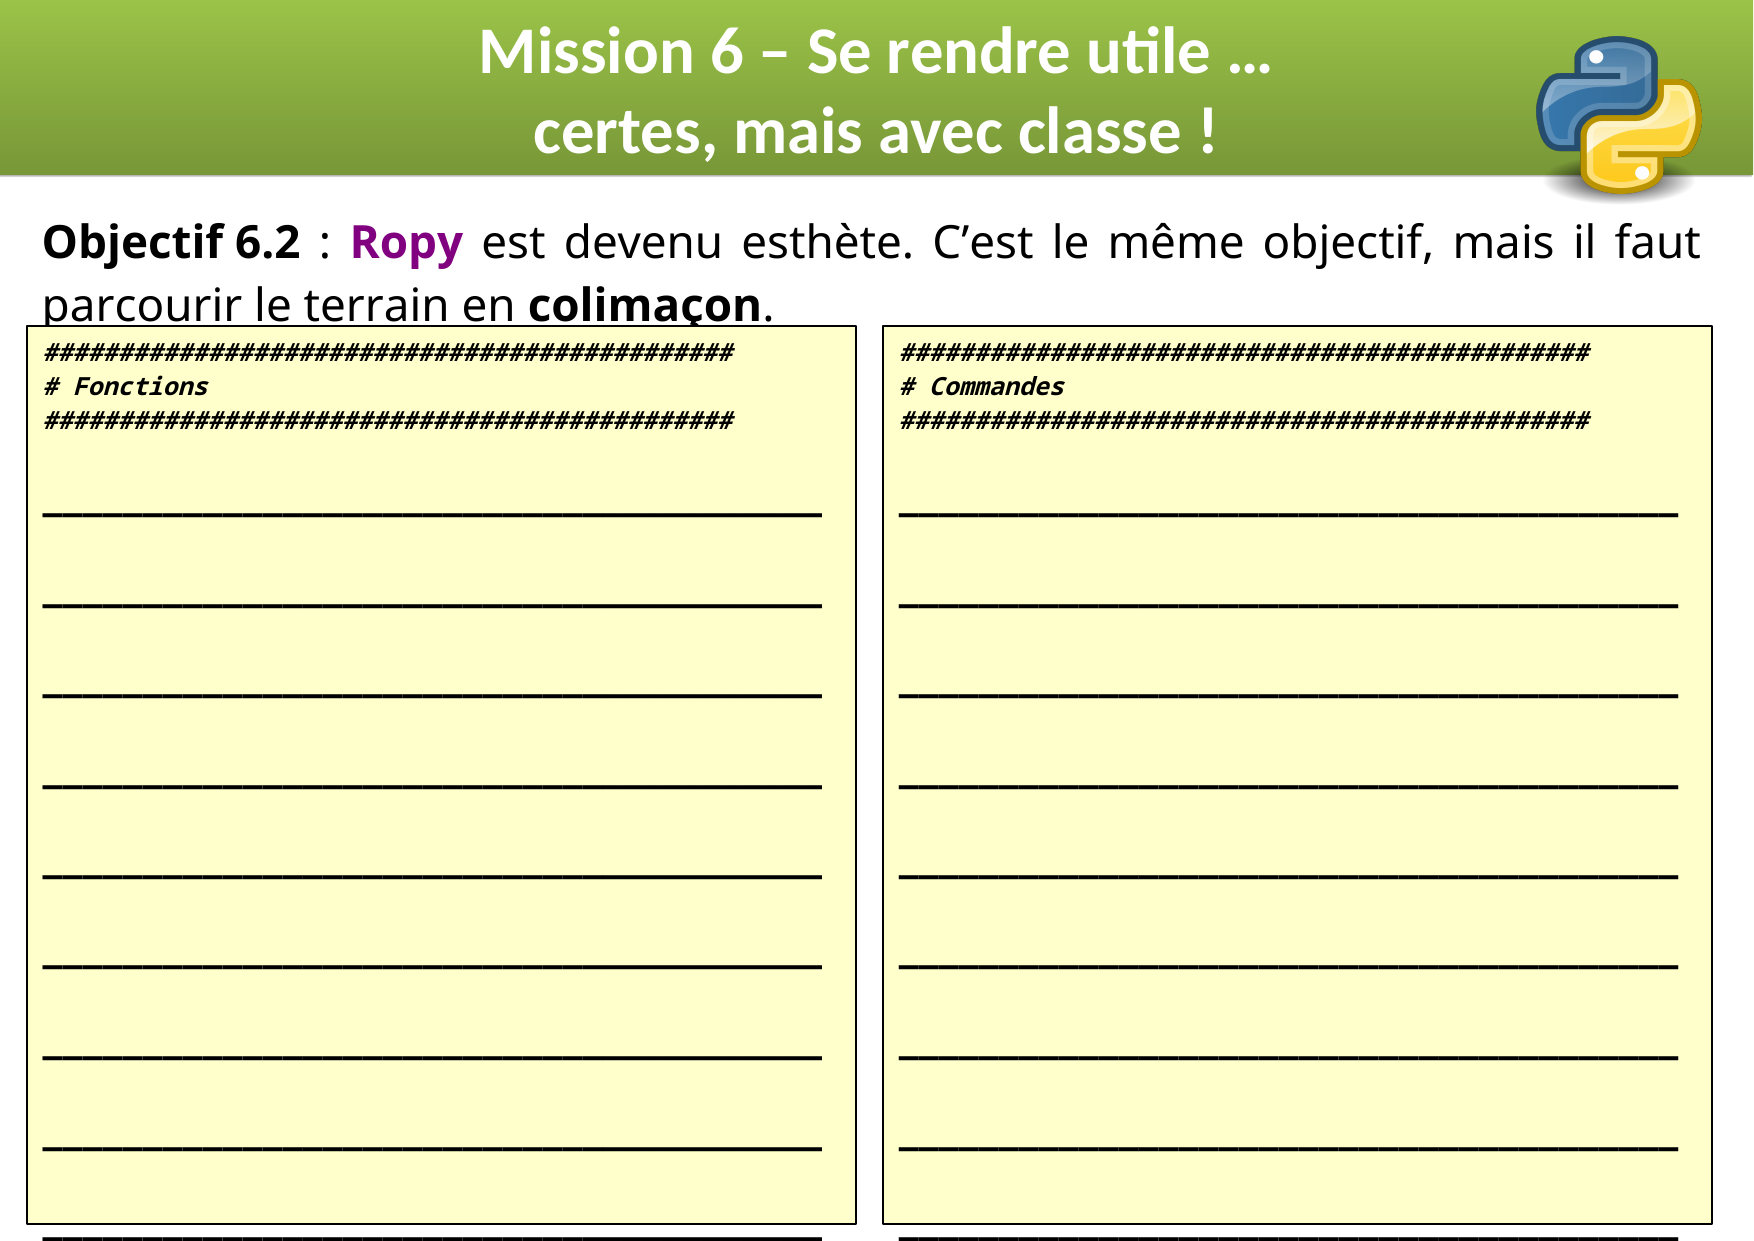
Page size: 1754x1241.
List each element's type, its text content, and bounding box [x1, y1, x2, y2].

text_box Objectif 6.2 : Ropy est devenu esthète. C’est le même objectif, mais il faut parcourir le terrain en colimaçon. [26, 202, 1717, 311]
text_box ############################################## # Commandes ############################################## _______________________________________ _______________________________________ _______________________________________ _______________________________________ _______________________________________ _______________________________________ _______________________________________ _______________________________________ _______________________________________ _______________________________________ _______________________________________ _______________________________________ [883, 325, 1712, 1225]
text_box ############################################## # Fonctions ############################################## _______________________________________ _______________________________________ _______________________________________ _______________________________________ _______________________________________ _______________________________________ _______________________________________ _______________________________________ _______________________________________ _______________________________________ _______________________________________ _______________________________________ [26, 325, 856, 1225]
picture [1525, 32, 1713, 202]
text_box Mission 6 – Se rendre utile … certes, mais avec classe ! [0, 0, 1754, 175]
